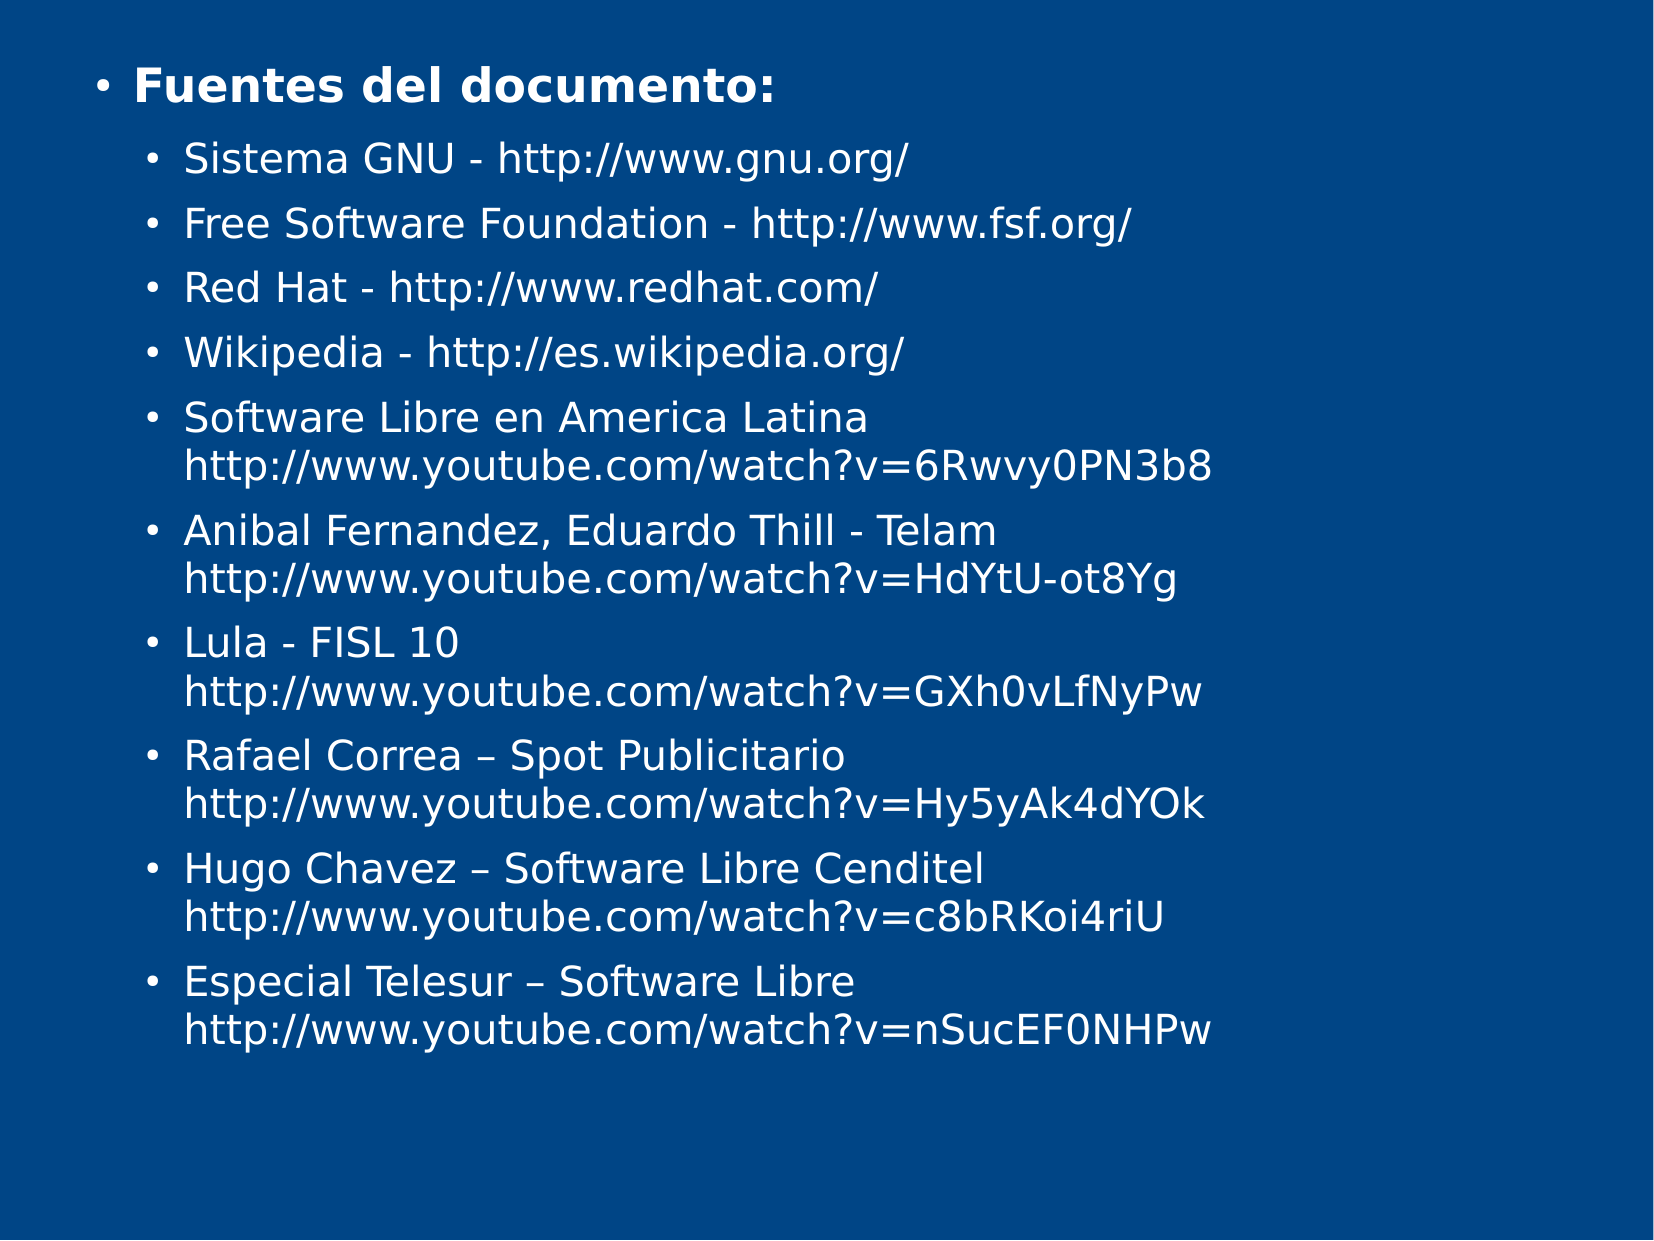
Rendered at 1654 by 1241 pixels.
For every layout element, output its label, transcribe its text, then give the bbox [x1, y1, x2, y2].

list Fuentes del documento: Sistema GNU - http://www.gnu.org/ Free Software Foundation - http://www.fsf.org/ Red Hat - http://www.redhat.com/ Wikipedia - http://es.wikipedia.org/ Software Libre en America Latina http://www.youtube.com/watch?v=6Rwvy0PN3b8 Anibal Fernandez, Eduardo Thill - Telamhttp://www.youtube.com/watch?v=HdYtU-ot8Yg Lula - FISL 10 http://www.youtube.com/watch?v=GXh0vLfNyPw Rafael Correa – Spot Publicitariohttp://www.youtube.com/watch?v=Hy5yAk4dYOk Hugo Chavez – Software Libre Cenditel http://www.youtube.com/watch?v=c8bRKoi4riU Especial Telesur – Software Libre http://www.youtube.com/watch?v=nSucEF0NHPw [82, 59, 1571, 1109]
